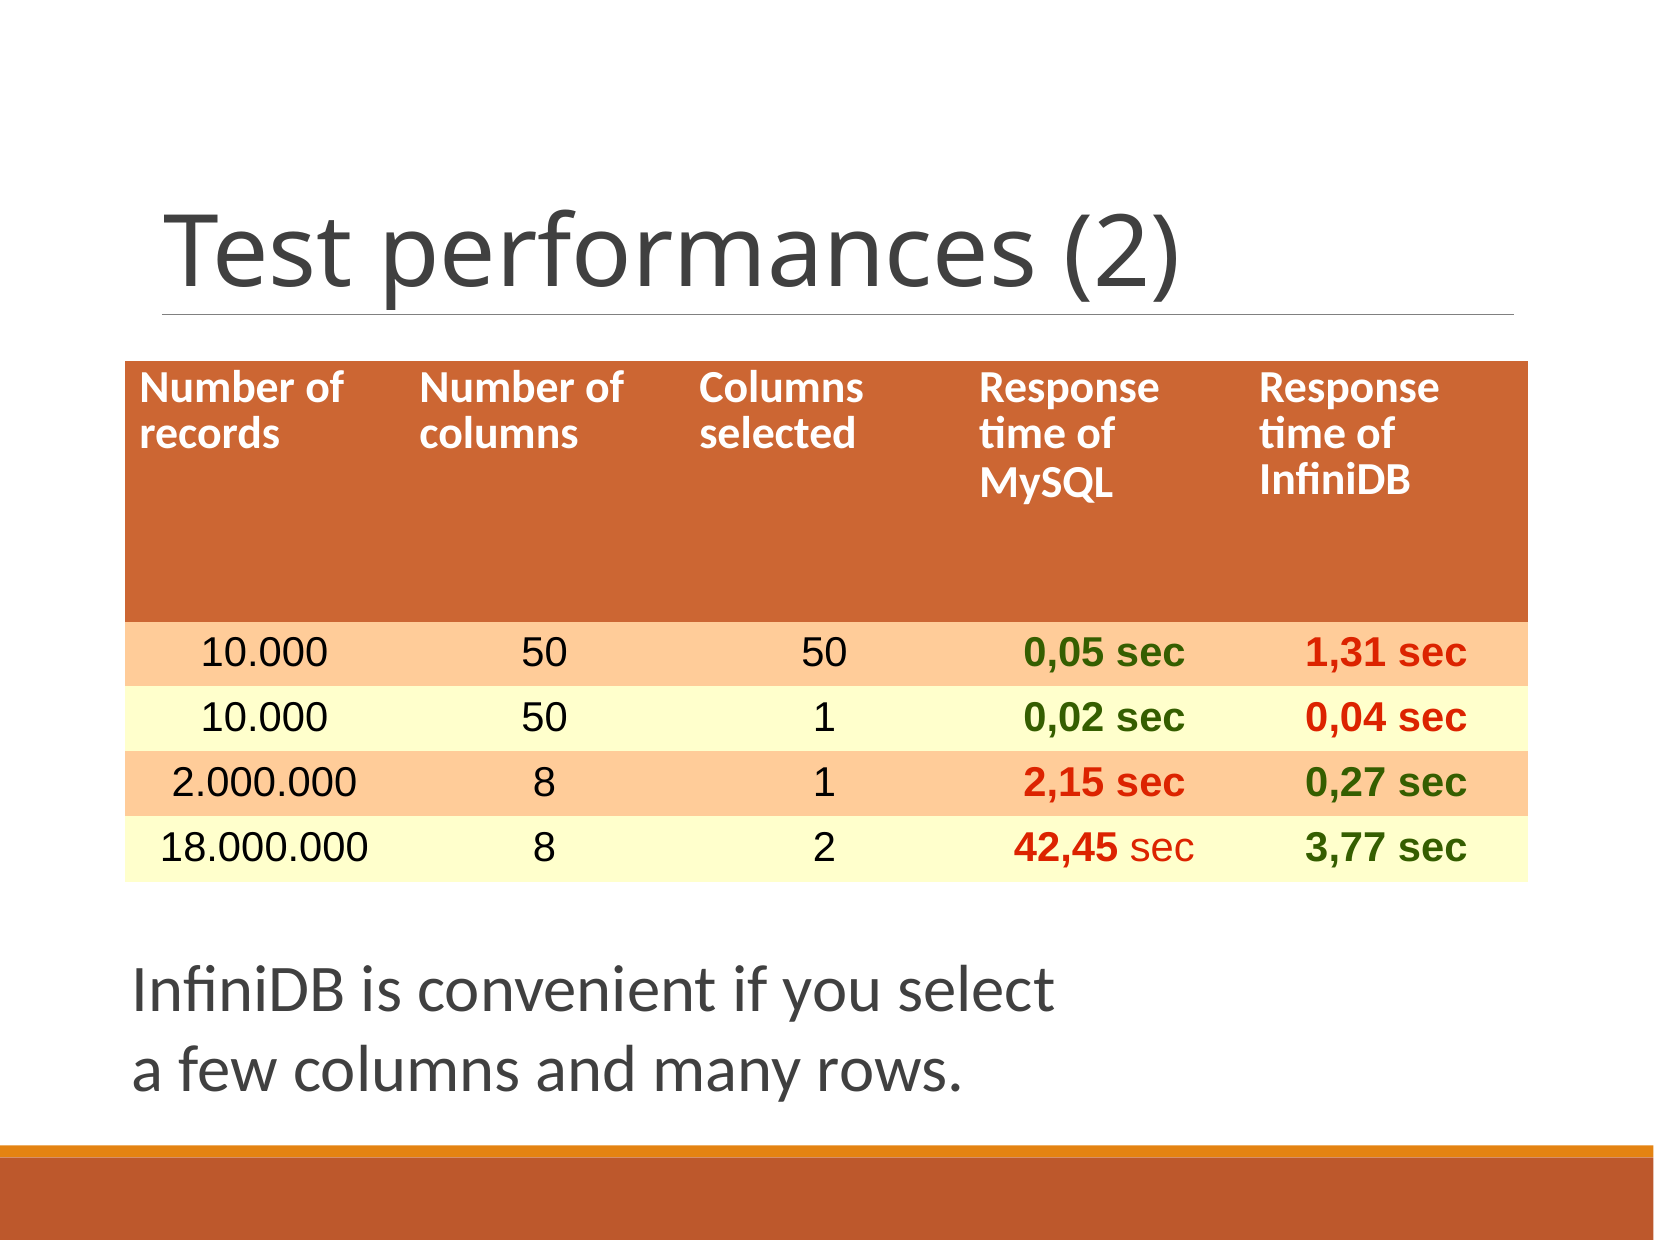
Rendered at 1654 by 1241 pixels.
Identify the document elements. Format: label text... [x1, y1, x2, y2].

table_cell 8 [405, 816, 685, 882]
text_box Test performances (2) [148, 51, 1513, 314]
table_header Response time of InfiniDB [1244, 361, 1528, 622]
table_cell 10.000 [125, 686, 405, 751]
table_cell 8 [405, 751, 685, 816]
table_header Number of columns [405, 361, 685, 622]
table_cell 1,31 sec [1244, 622, 1528, 686]
table_cell 0,02 sec [964, 686, 1244, 751]
table_cell 50 [405, 622, 685, 686]
table_cell 2,15 sec [964, 751, 1244, 816]
table_cell 18.000.000 [125, 816, 405, 882]
table_cell 50 [405, 686, 685, 751]
text_box InfiniDB is convenient if you select a few columns and many rows. [117, 937, 1572, 1133]
table_cell 3,77 sec [1244, 816, 1528, 882]
table_header Response time of MySQL [964, 361, 1244, 622]
table_header Columns selected [685, 361, 964, 622]
table_cell 2.000.000 [125, 751, 405, 816]
table_cell 0,05 sec [964, 622, 1244, 686]
table_cell 2 [685, 816, 964, 882]
table_cell 42,45 sec [964, 816, 1244, 882]
table_cell 0,04 sec [1244, 686, 1528, 751]
table_cell 1 [685, 686, 964, 751]
table_cell 1 [685, 751, 964, 816]
table_cell 10.000 [125, 622, 405, 686]
table_cell 50 [685, 622, 964, 686]
table_cell 0,27 sec [1244, 751, 1528, 816]
table_header Number of records [125, 361, 405, 622]
